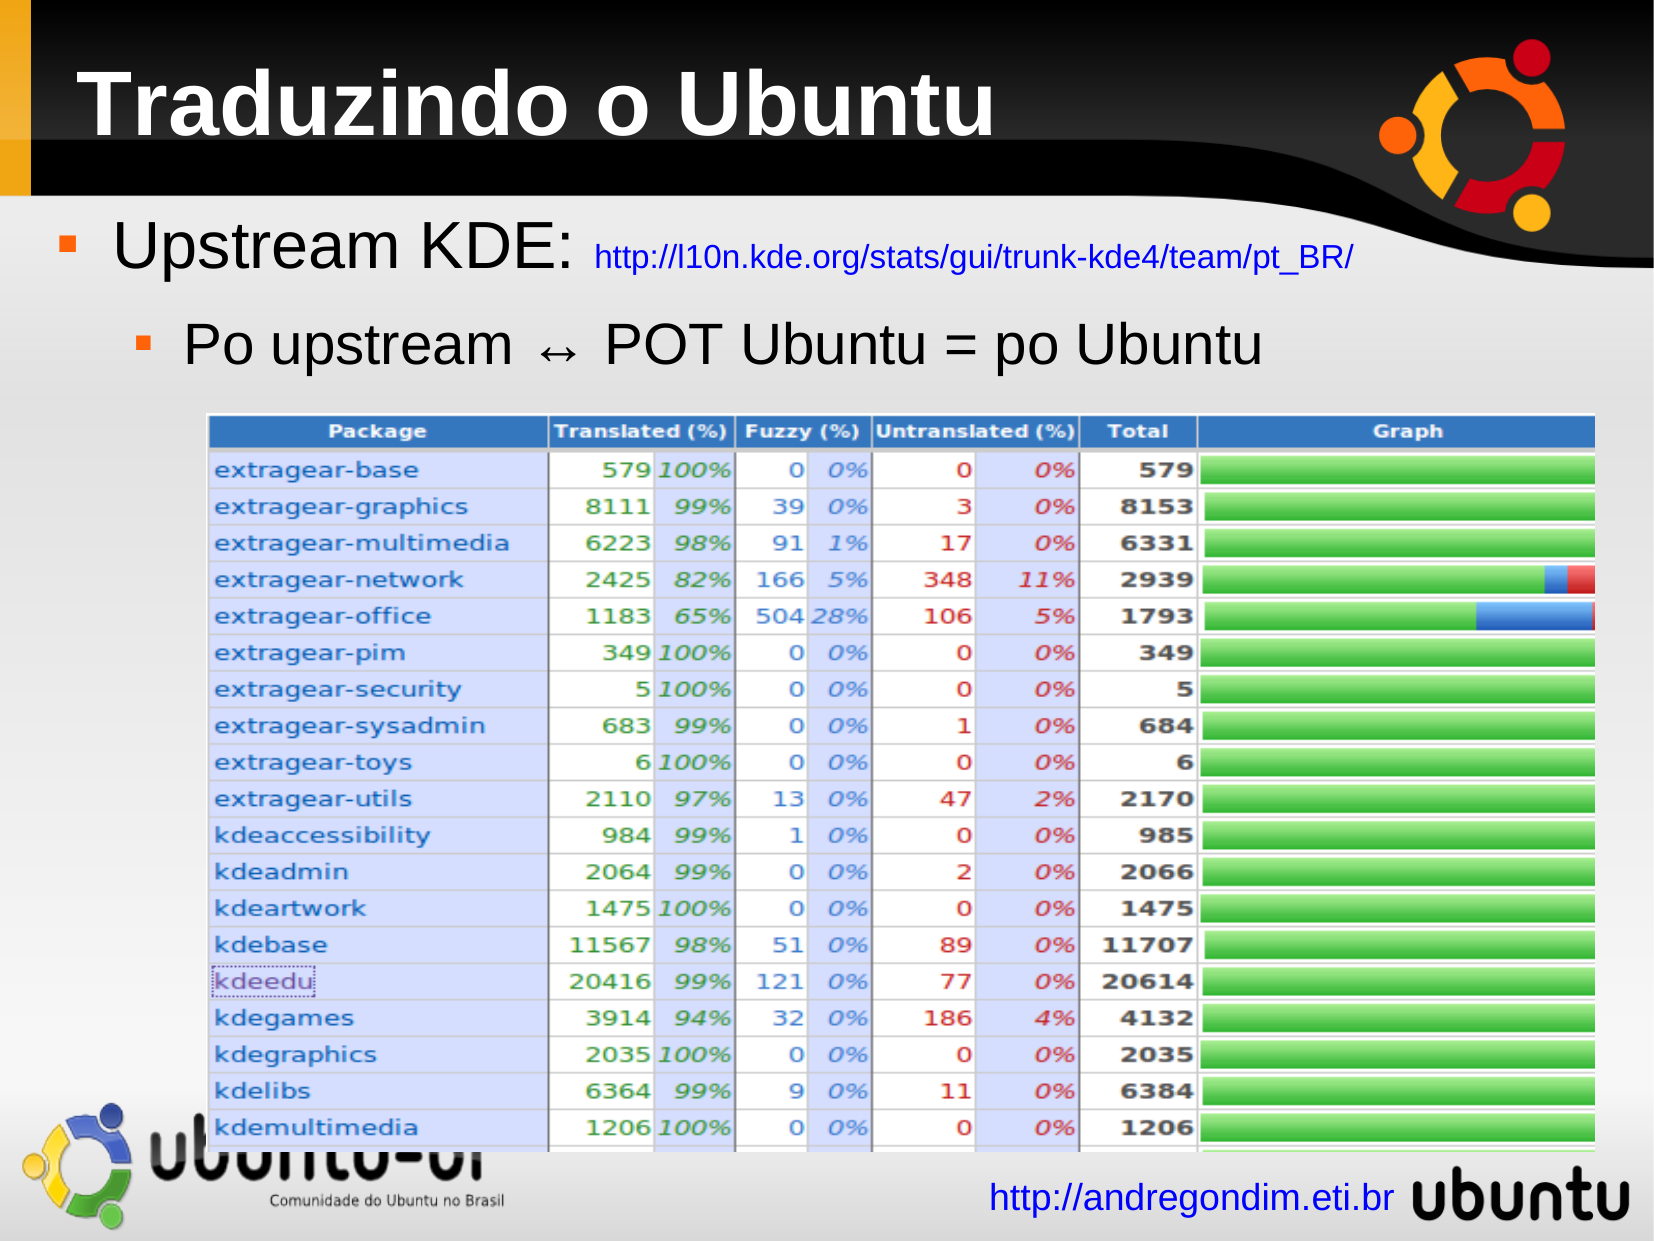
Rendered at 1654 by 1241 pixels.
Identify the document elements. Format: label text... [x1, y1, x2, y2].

picture [0, 0, 1654, 1241]
title Traduzindo o Ubuntu [76, 7, 1565, 200]
list Upstream KDE: http://l10n.kde.org/stats/gui/trunk-kde4/team/pt_BR/ Po upstream ↔ POT Ubuntu = po Ubuntu [41, 207, 1530, 414]
